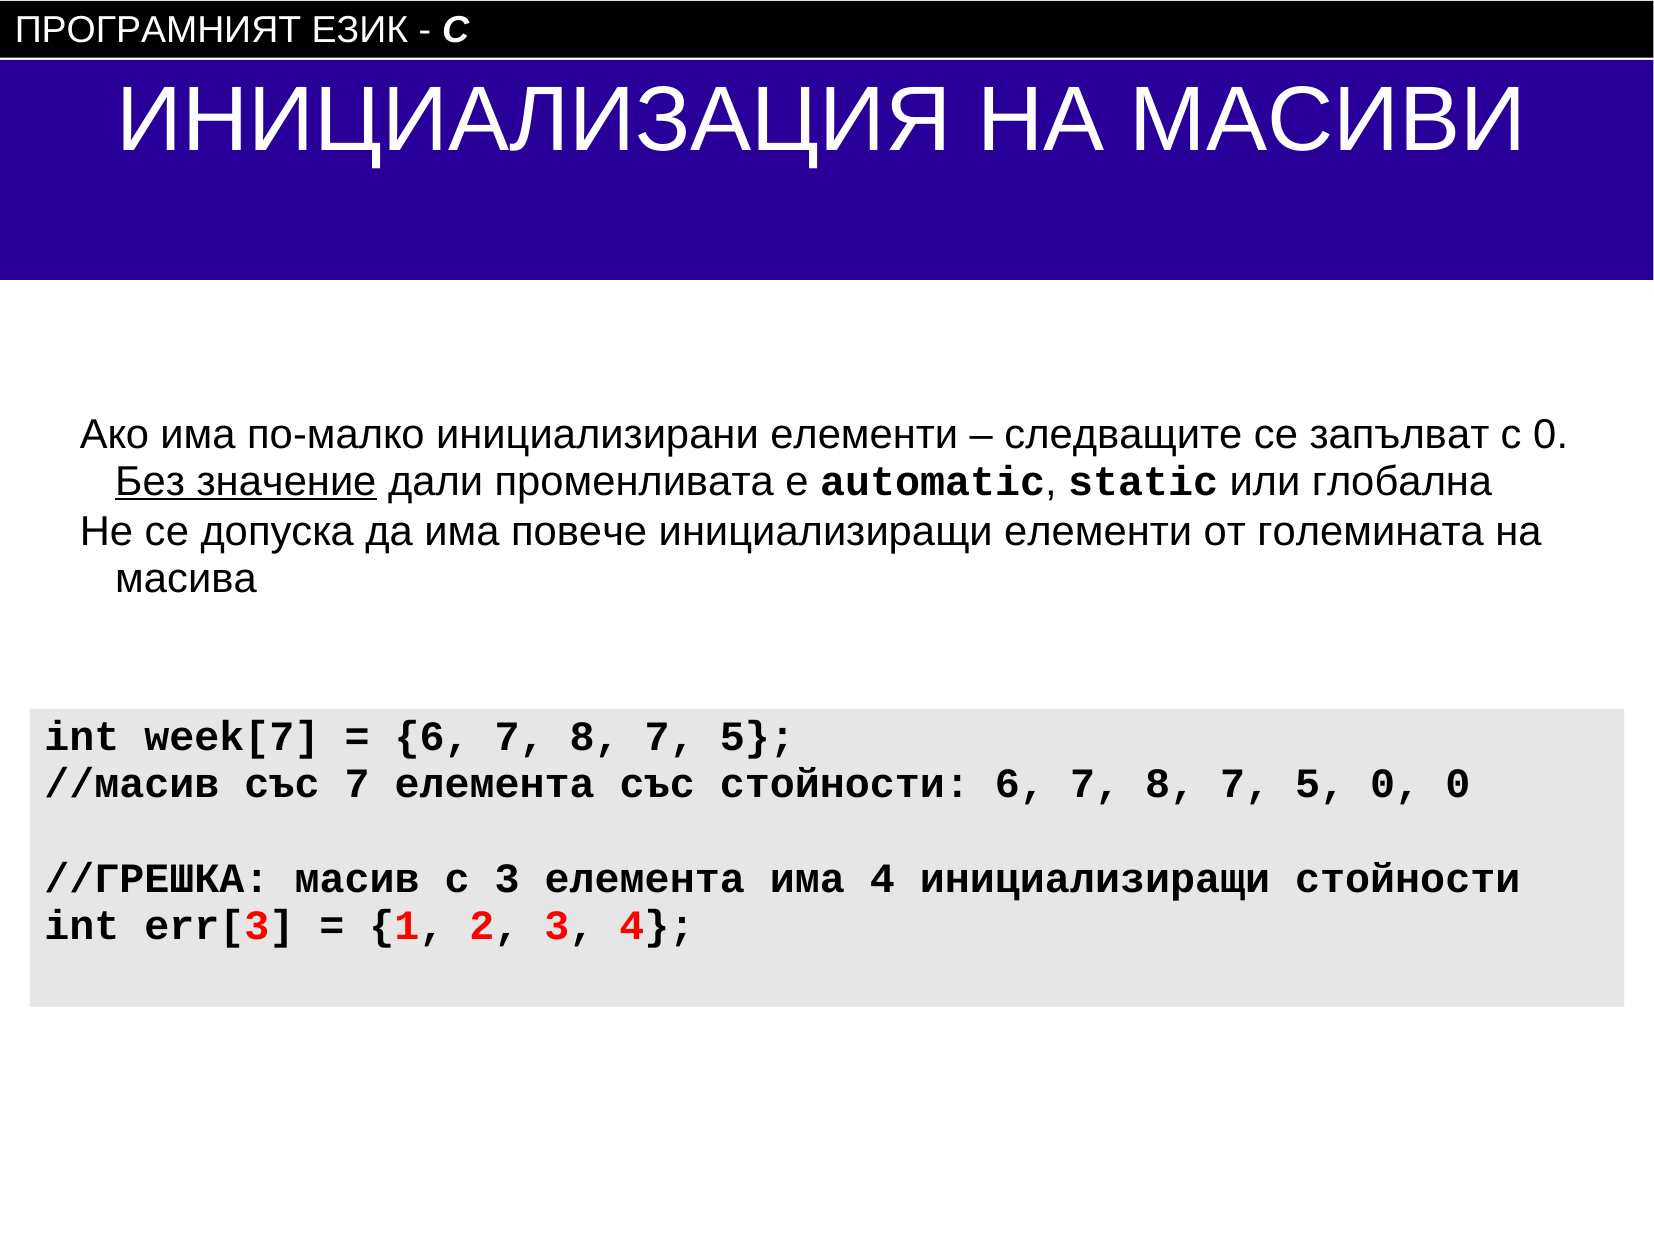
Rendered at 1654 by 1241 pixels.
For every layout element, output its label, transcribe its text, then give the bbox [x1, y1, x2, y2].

text_box ИНИЦИАЛИЗАЦИЯ НА МАСИВИ [0, 59, 1654, 280]
text_box Ако има по-малко инициализирани елементи – следващите се запълват с 0. Без значение дали променливата е automatic, static или глобална Не се допуска да има повече инициализиращи елементи от големината на масива [29, 403, 1625, 609]
text_box int week[7] = {6, 7, 8, 7, 5}; //масив със 7 елемента със стойности: 6, 7, 8, 7, 5, 0, 0 //ГРЕШКА: масив с 3 елемента има 4 инициализиращи стойности int err[3] = {1, 2, 3, 4}; [29, 708, 1625, 1007]
text_box ПРОГРАМНИЯT ЕЗИК - С [0, 0, 1654, 58]
